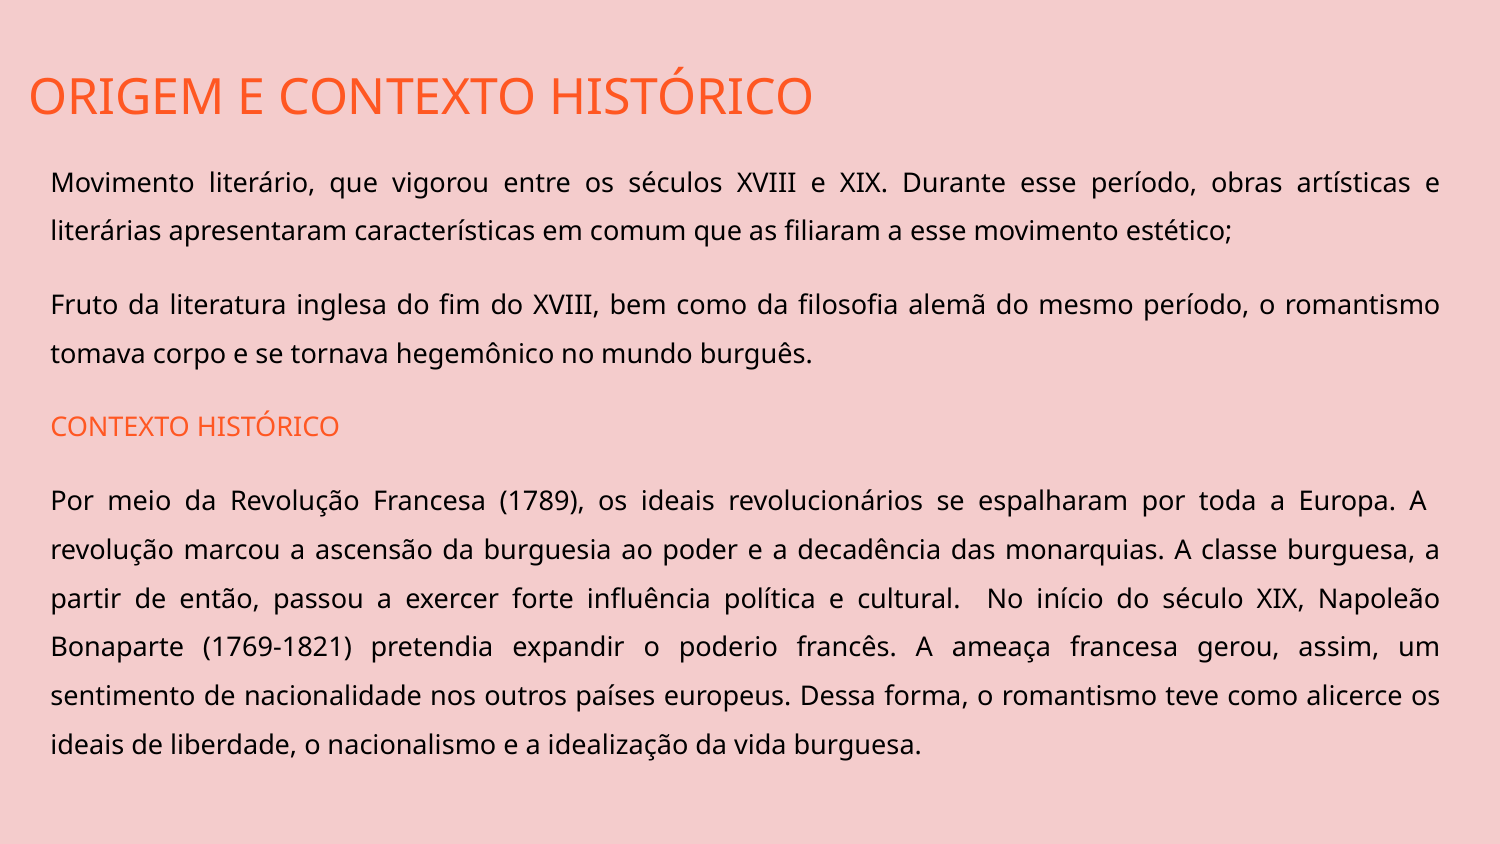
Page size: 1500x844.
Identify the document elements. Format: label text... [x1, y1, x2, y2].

list Movimento literário, que vigorou entre os séculos XVIII e XIX. Durante esse período, obras artísticas e literárias apresentaram características em comum que as filiaram a esse movimento estético; Fruto da literatura inglesa do fim do XVIII, bem como da filosofia alemã do mesmo período, o romantismo tomava corpo e se tornava hegemônico no mundo burguês. CONTEXTO HISTÓRICO Por meio da Revolução Francesa (1789), os ideais revolucionários se espalharam por toda a Europa. A revolução marcou a ascensão da burguesia ao poder e a decadência das monarquias. A classe burguesa, a partir de então, passou a exercer forte influência política e cultural. No início do século XIX, Napoleão Bonaparte (1769-1821) pretendia expandir o poderio francês. A ameaça francesa gerou, assim, um sentimento de nacionalidade nos outros países europeus. Dessa forma, o romantismo teve como alicerce os ideais de liberdade, o nacionalismo e a idealização da vida burguesa. [35, 211, 1456, 782]
title ORIGEM E CONTEXTO HISTÓRICO [13, 20, 1403, 145]
